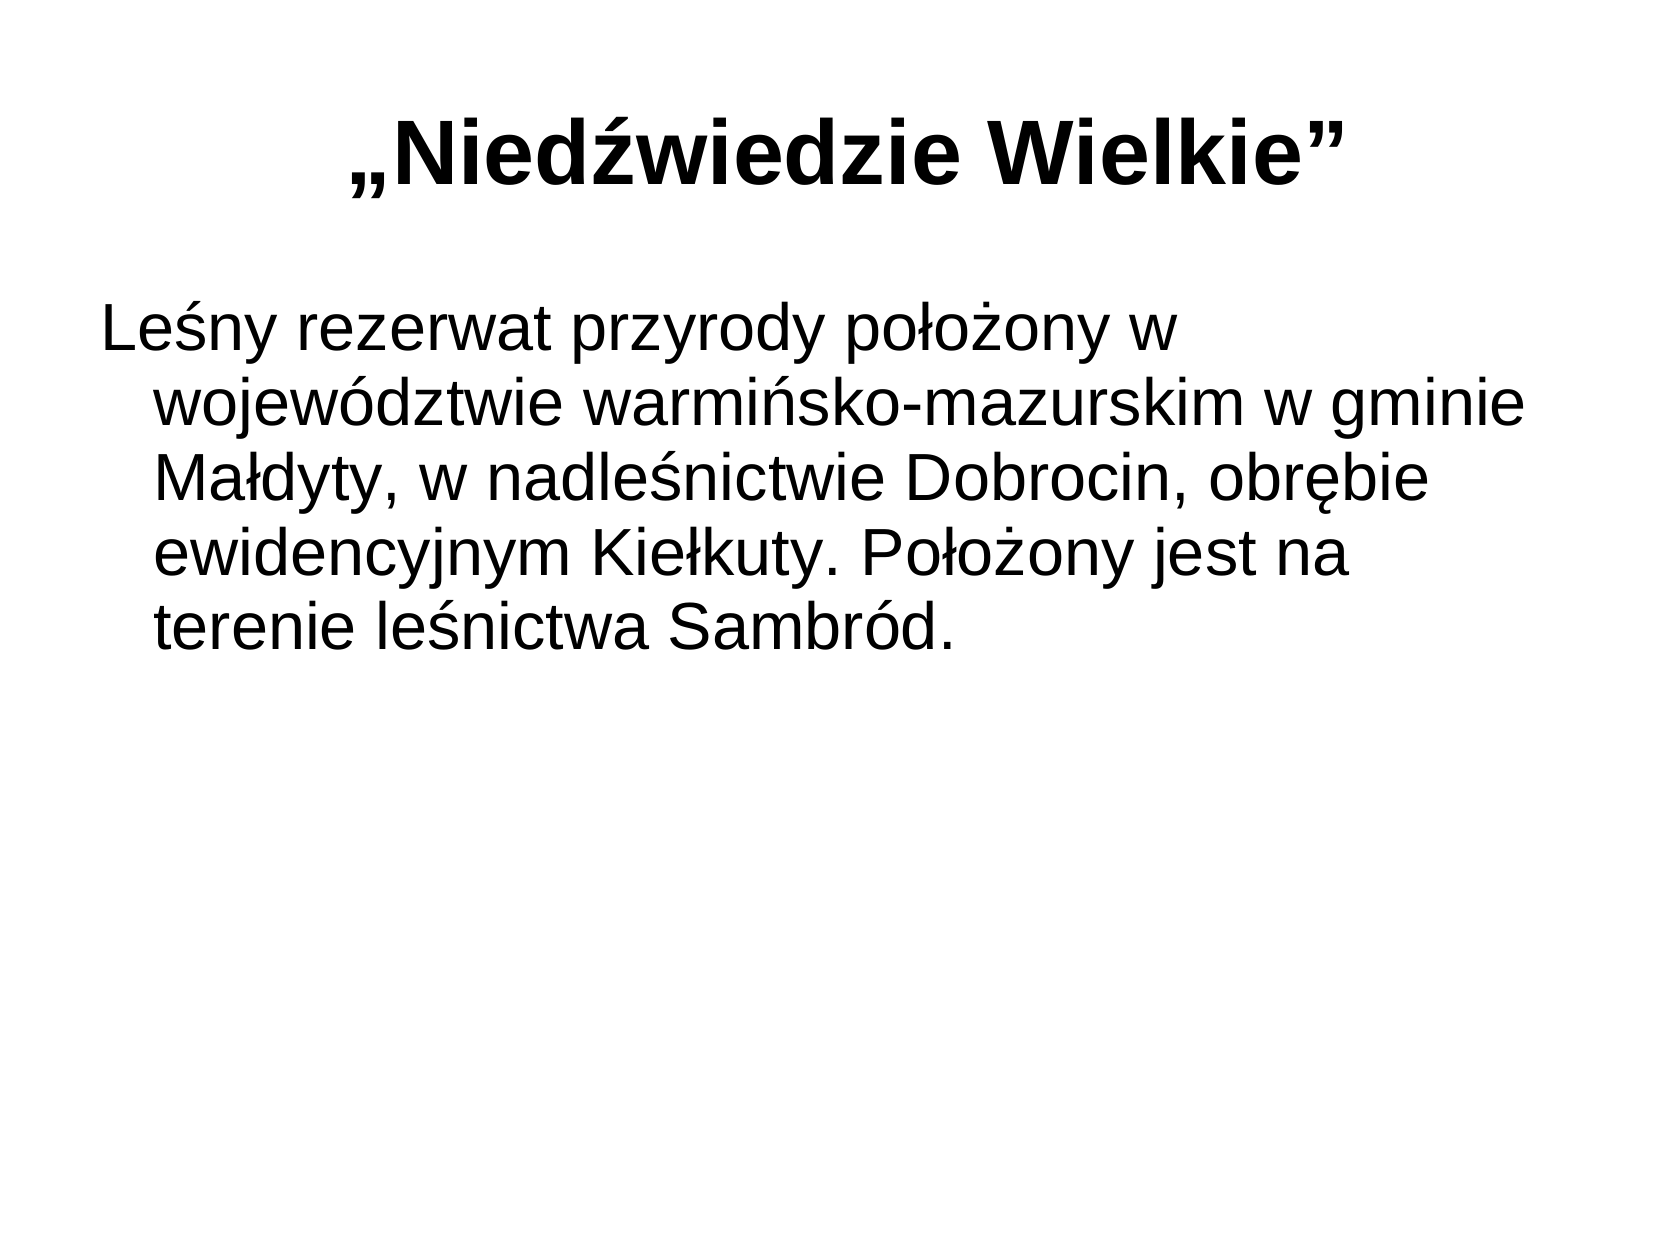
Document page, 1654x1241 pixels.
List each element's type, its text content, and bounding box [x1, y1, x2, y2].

list Leśny rezerwat przyrody położony w województwie warmińsko-mazurskim w gminie Małdyty, w nadleśnictwie Dobrocin, obrębie ewidencyjnym Kiełkuty. Położony jest na terenie leśnictwa Sambród. [82, 290, 1571, 1094]
title „Niedźwiedzie Wielkie” [82, 56, 1571, 250]
